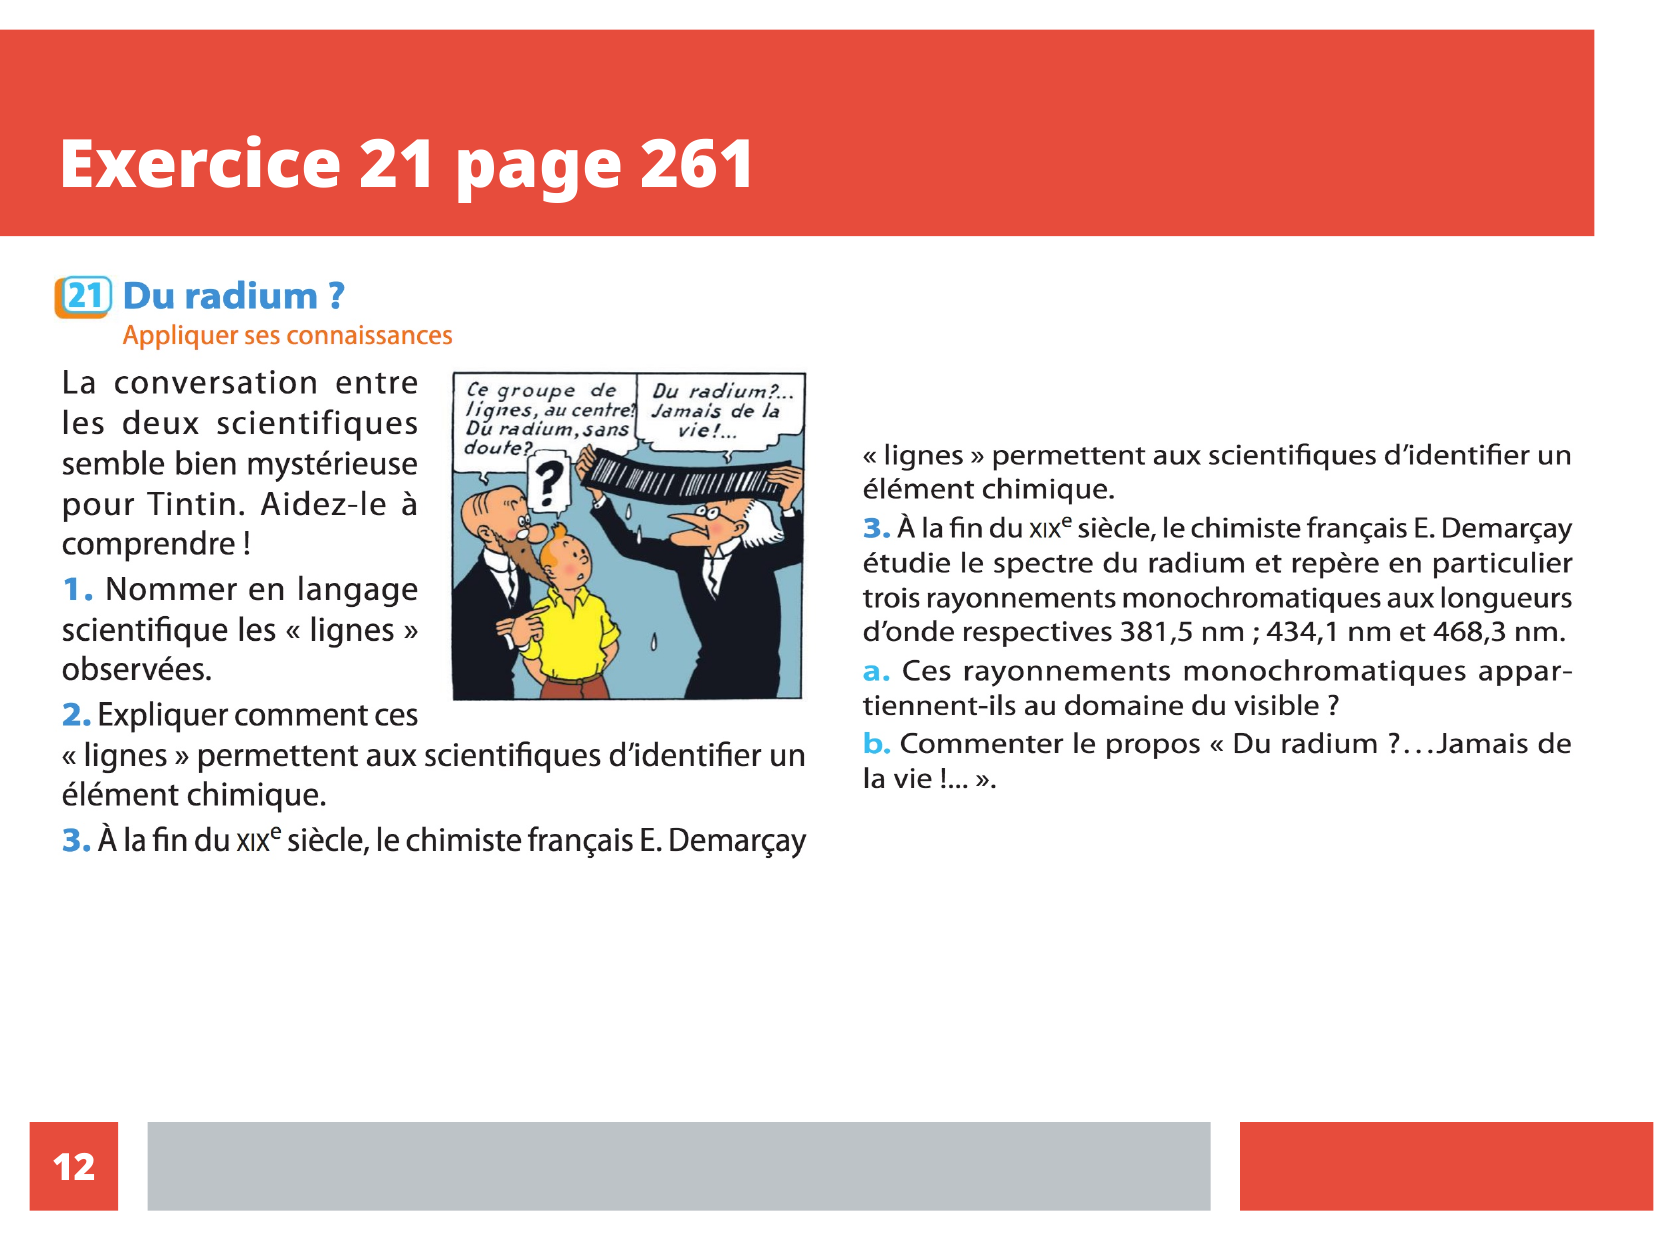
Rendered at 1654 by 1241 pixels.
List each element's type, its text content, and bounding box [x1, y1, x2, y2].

title Exercice 21 page 261 [59, 59, 1595, 207]
picture [844, 442, 1595, 810]
picture [42, 259, 830, 863]
